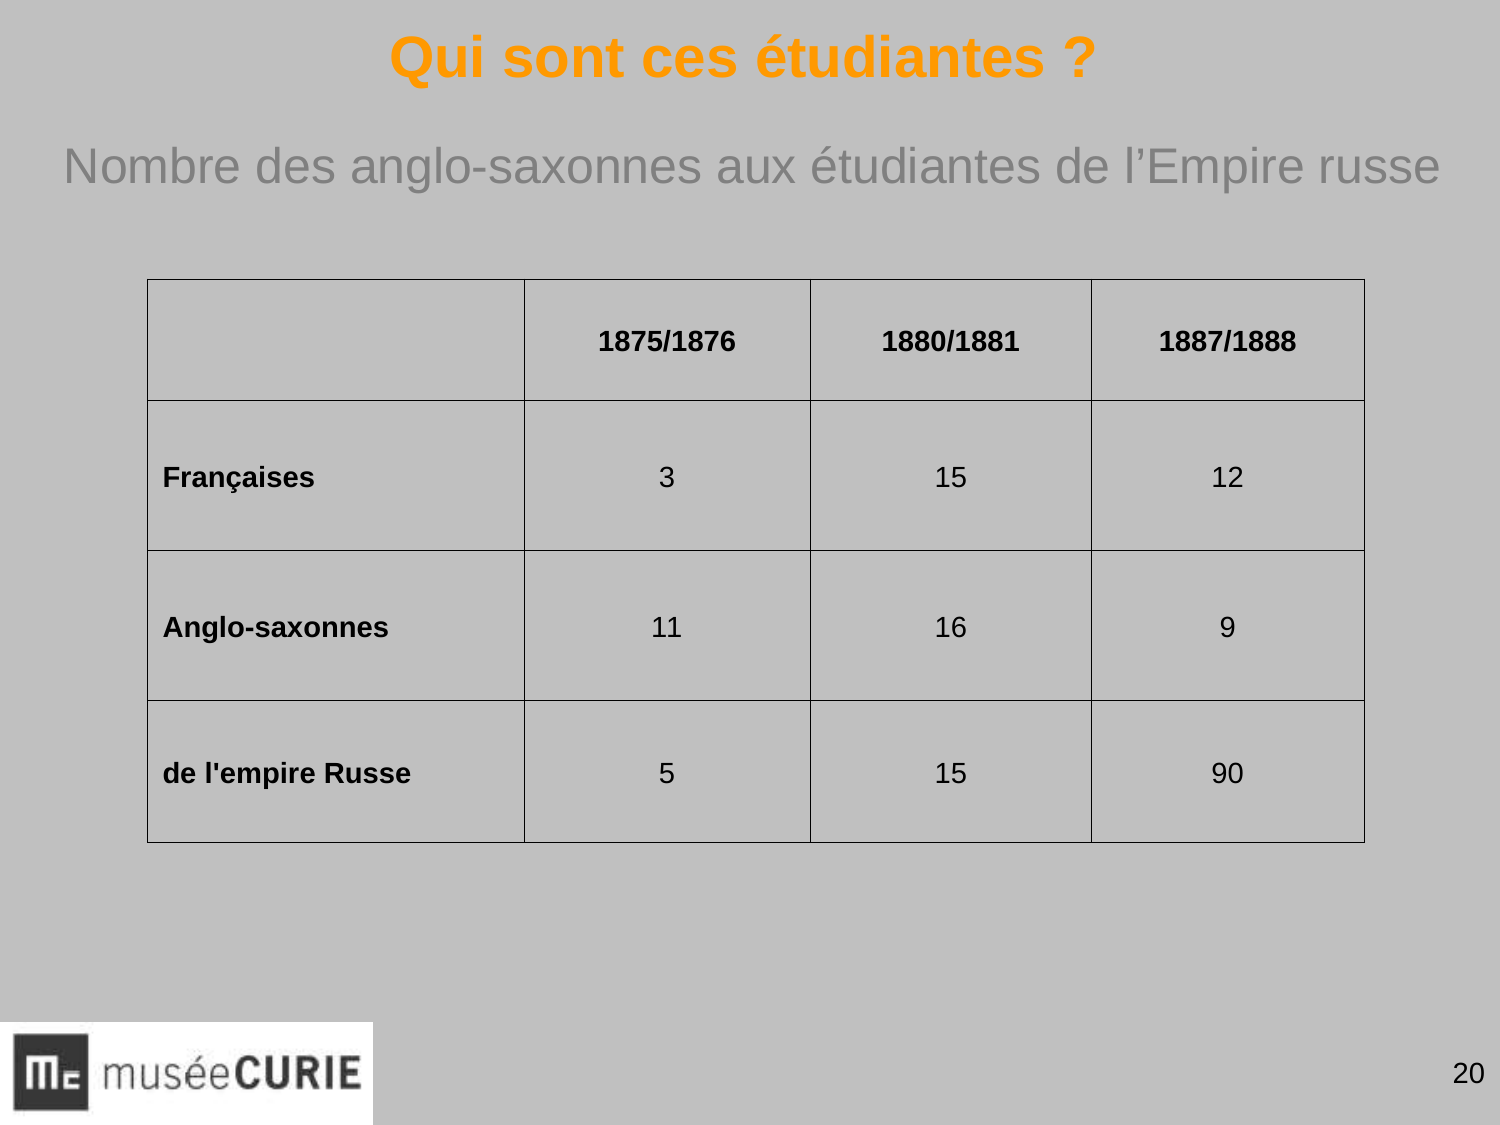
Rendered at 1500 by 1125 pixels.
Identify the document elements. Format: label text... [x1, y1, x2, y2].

table_cell de l'empire Russe [148, 701, 524, 842]
table_cell 15 [811, 701, 1091, 842]
table_header [148, 280, 524, 400]
table_cell Anglo-saxonnes [148, 551, 524, 700]
table_cell 9 [1092, 551, 1364, 700]
table_cell 11 [525, 551, 810, 700]
picture [0, 1022, 373, 1125]
table_cell 16 [811, 551, 1091, 700]
text_box Qui sont ces étudiantes ? [41, 24, 1447, 97]
text_box <numéro> [1387, 1046, 1500, 1125]
table_cell 15 [811, 401, 1091, 550]
table_header 1887/1888 [1092, 280, 1364, 400]
table_cell 12 [1092, 401, 1364, 550]
table_header 1875/1876 [525, 280, 810, 400]
table_cell 90 [1092, 701, 1364, 842]
table_header 1880/1881 [811, 280, 1091, 400]
table_cell 5 [525, 701, 810, 842]
table_cell Françaises [148, 401, 524, 550]
table_cell 3 [525, 401, 810, 550]
text_box Nombre des anglo-saxonnes aux étudiantes de l’Empire russe [41, 125, 1465, 201]
